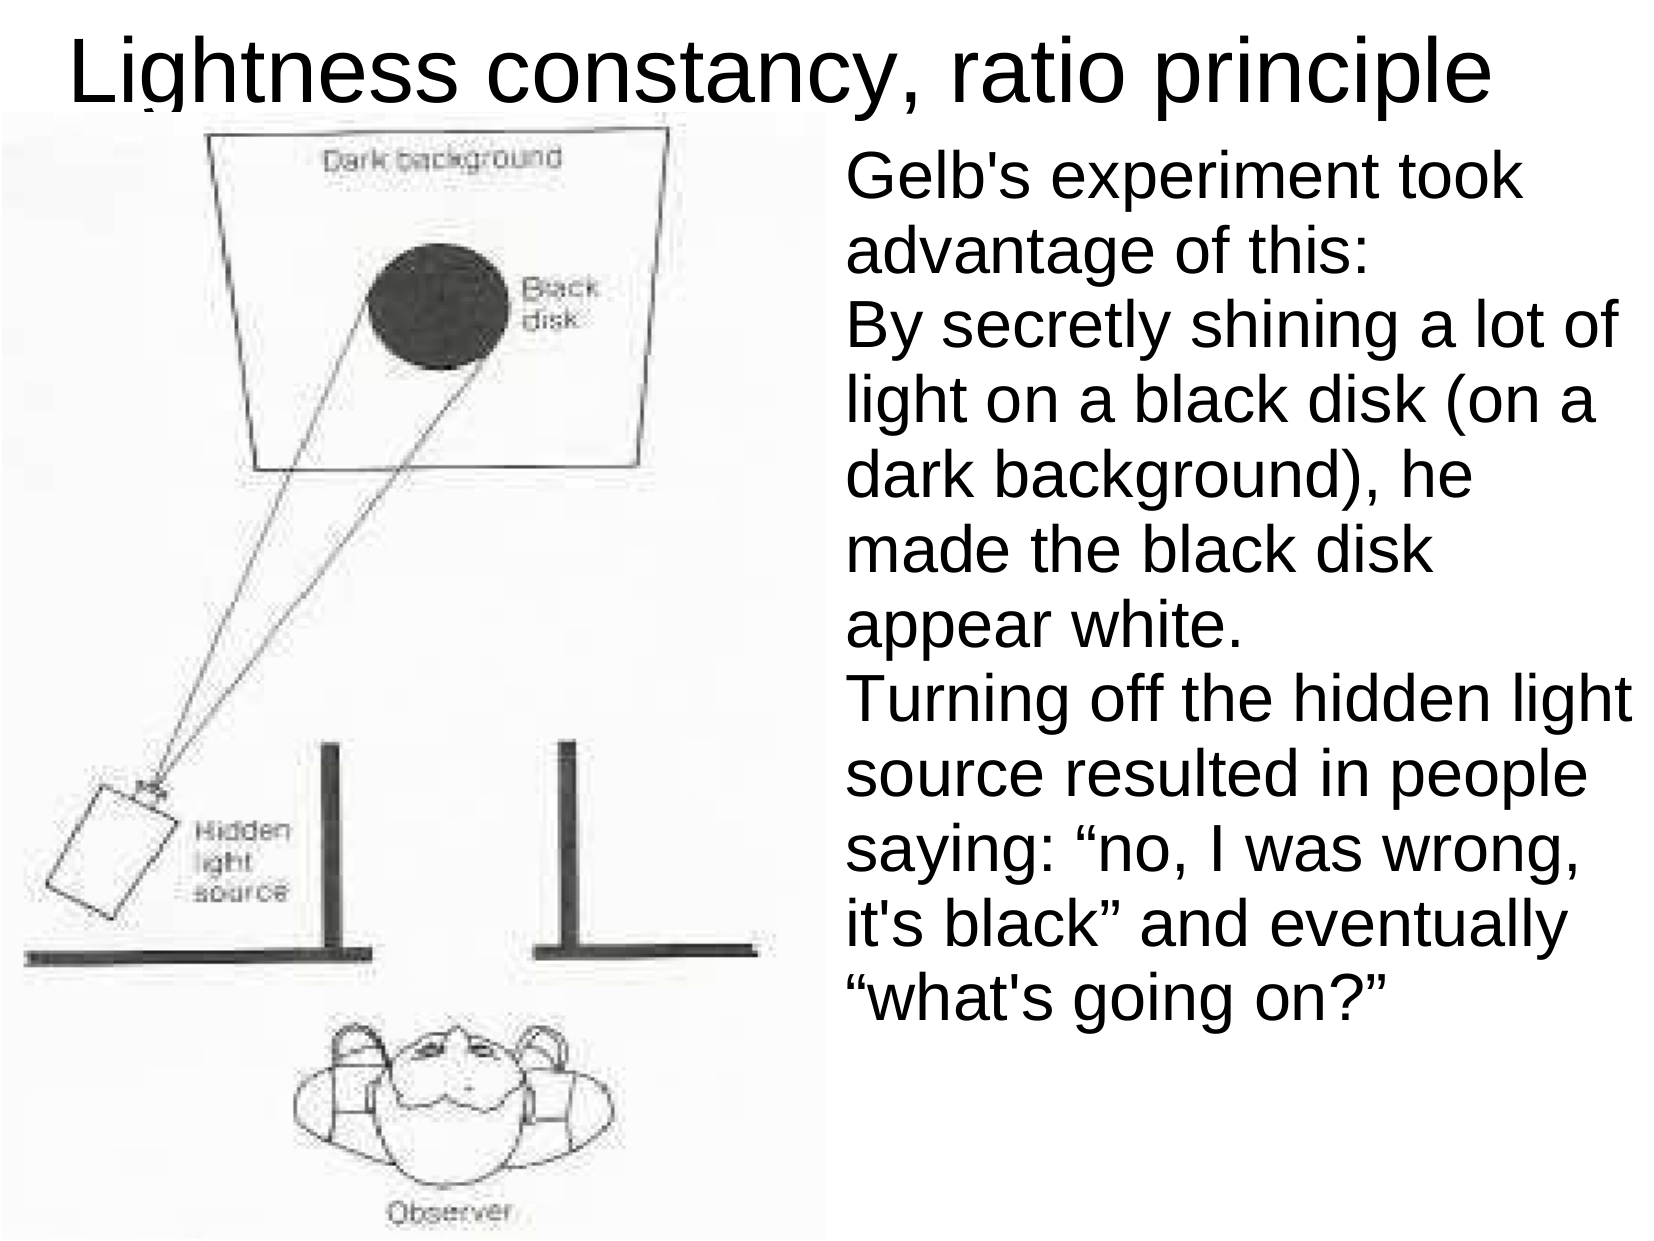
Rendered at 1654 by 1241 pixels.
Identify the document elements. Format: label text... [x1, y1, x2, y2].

text_box Gelb's experiment took advantage of this: By secretly shining a lot of light on a black disk (on a dark background), he made the black disk appear white. Turning off the hidden light source resulted in people saying: “no, I was wrong, it's black” and eventually “what's going on?” [830, 130, 1654, 1238]
title Lightness constancy, ratio principle [37, 18, 1527, 226]
picture [2, 112, 826, 1241]
